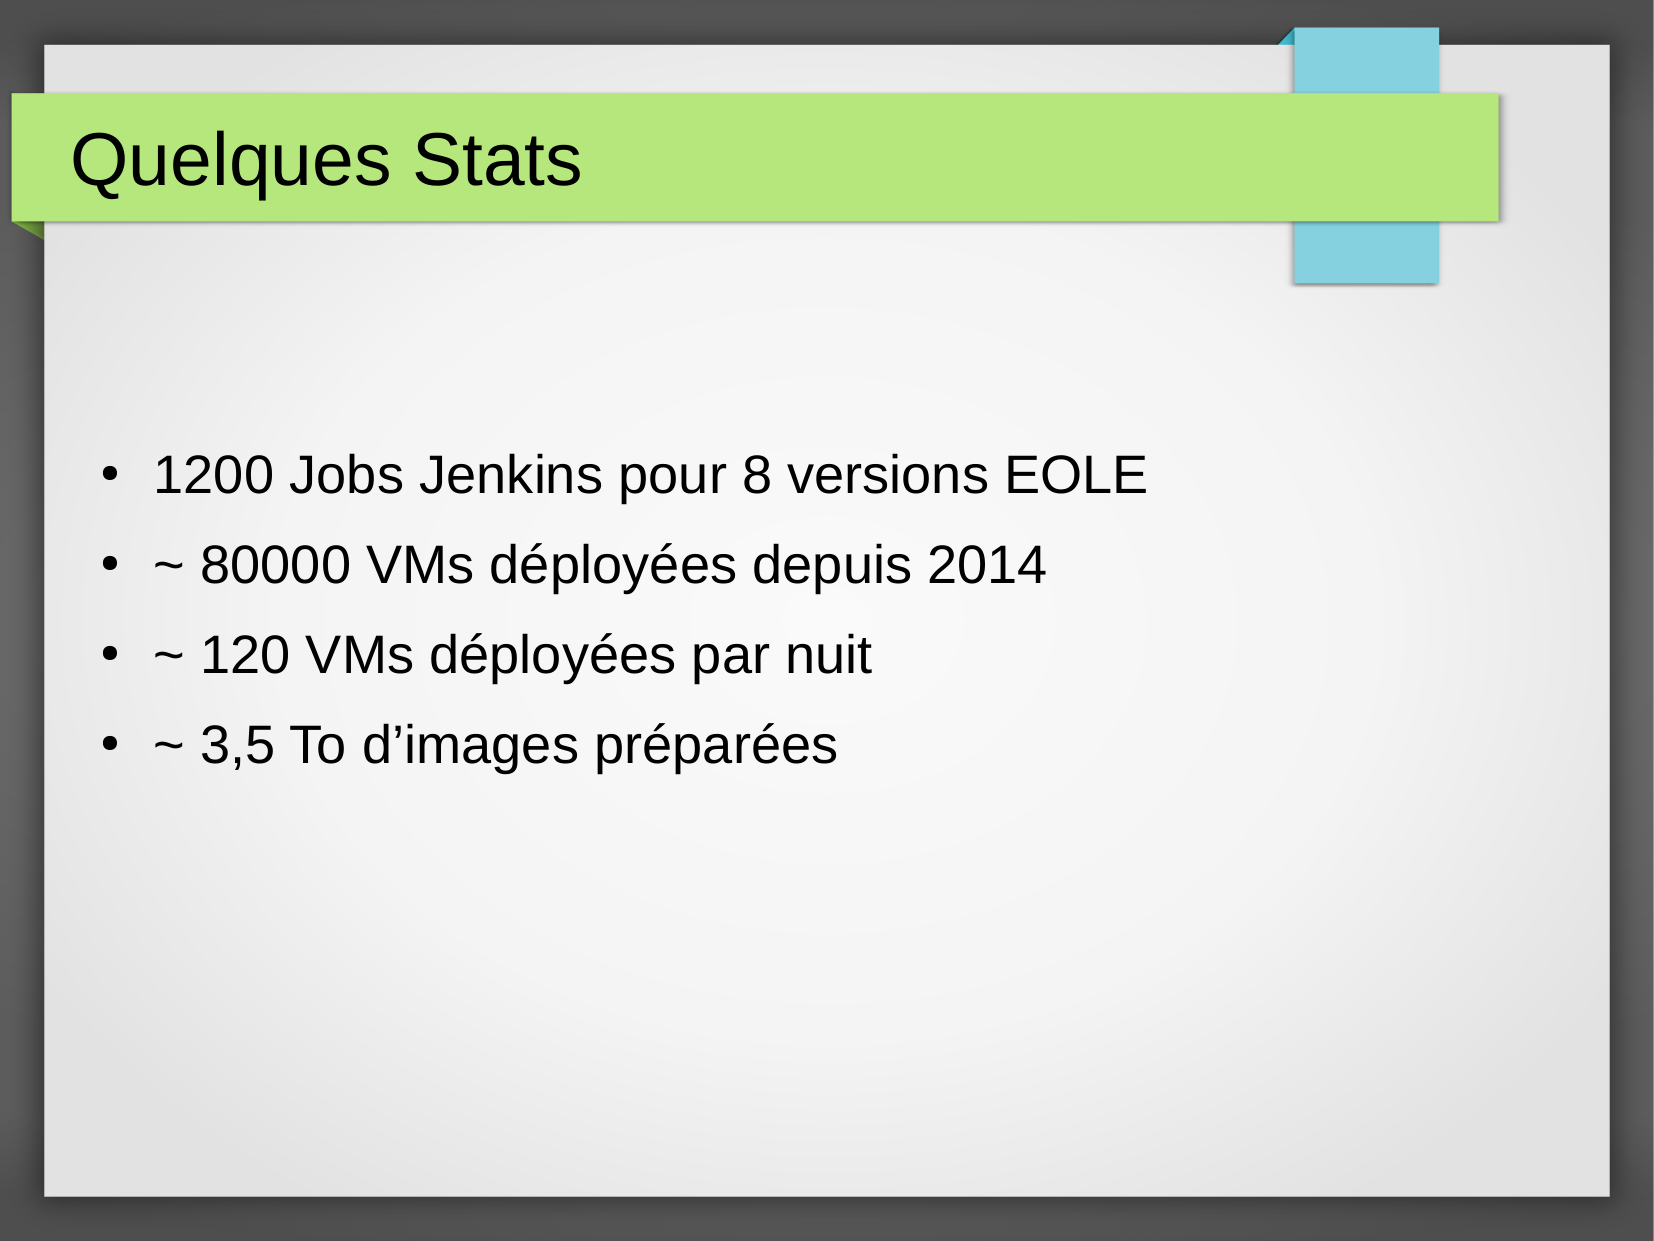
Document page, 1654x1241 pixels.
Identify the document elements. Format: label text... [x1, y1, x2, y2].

picture [0, 0, 1654, 1241]
title Quelques Stats [70, 106, 1229, 213]
list 1200 Jobs Jenkins pour 8 versions EOLE ~ 80000 VMs déployées depuis 2014 ~ 120 VMs déployées par nuit ~ 3,5 To d’images préparées [82, 295, 1571, 1015]
